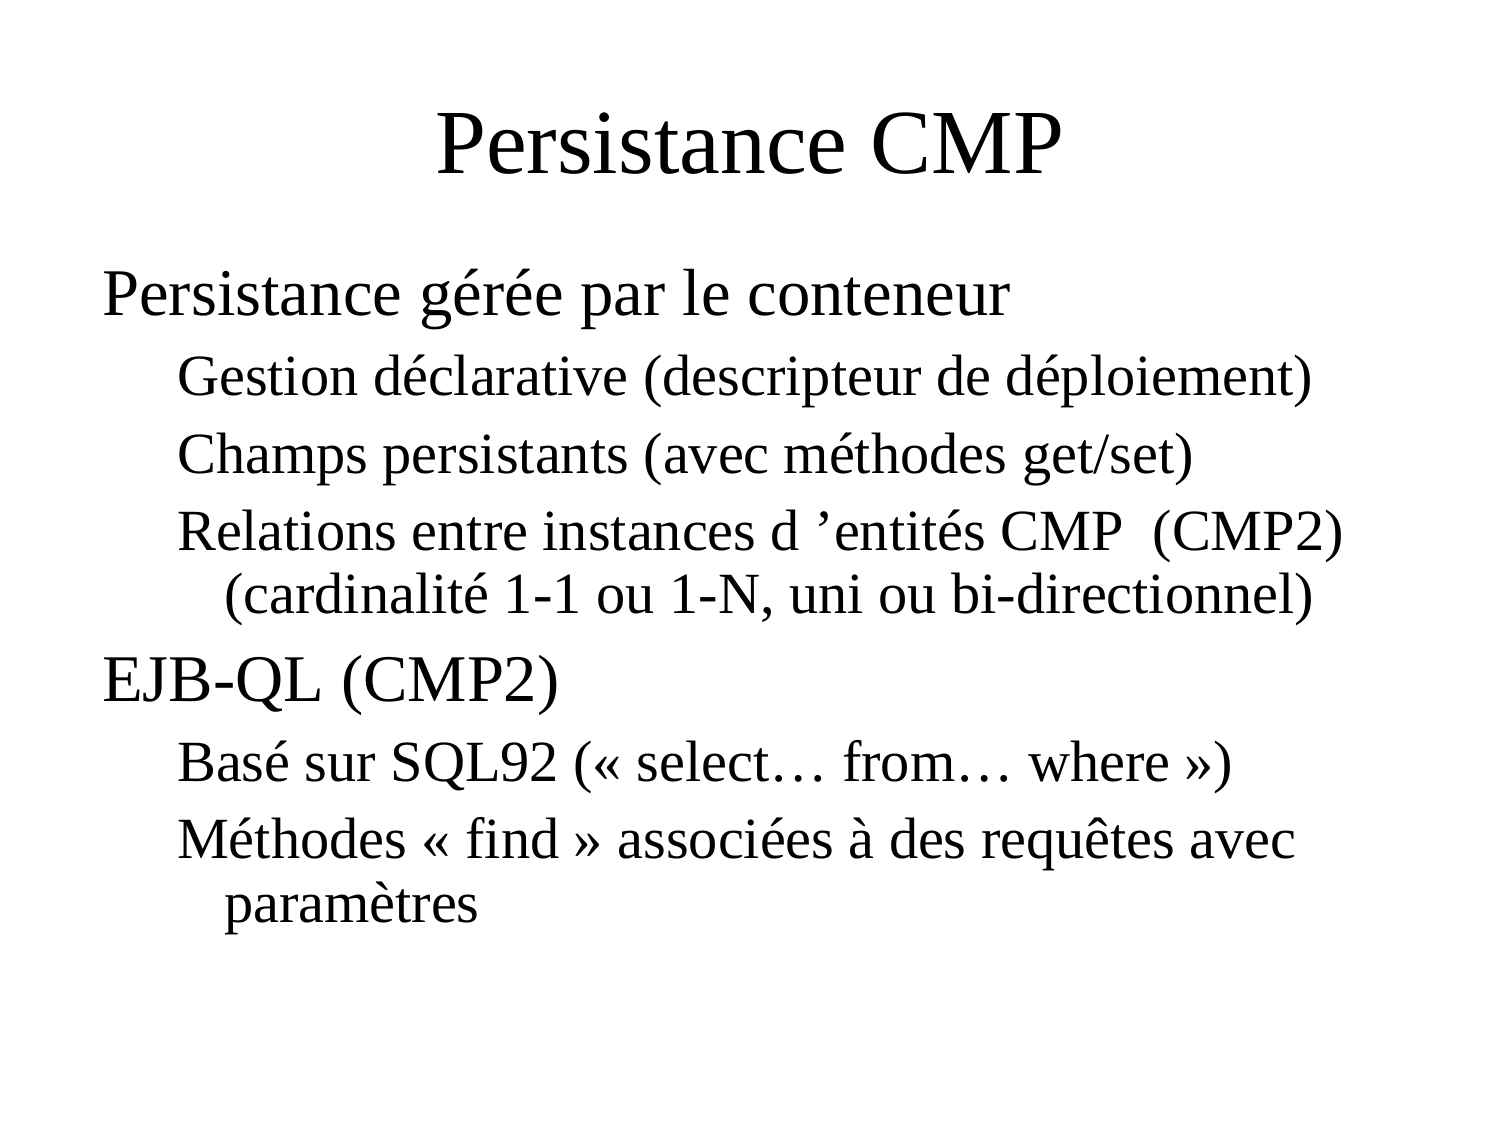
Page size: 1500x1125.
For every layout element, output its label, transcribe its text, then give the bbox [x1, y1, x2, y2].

list Persistance gérée par le conteneur Gestion déclarative (descripteur de déploiement) Champs persistants (avec méthodes get/set) Relations entre instances d ’entités CMP (CMP2) (cardinalité 1-1 ou 1-N, uni ou bi-directionnel) EJB-QL (CMP2) Basé sur SQL92 (« select… from… where ») Méthodes « find » associées à des requêtes avec paramètres [87, 249, 1450, 1012]
title Persistance CMP [112, 50, 1388, 238]
